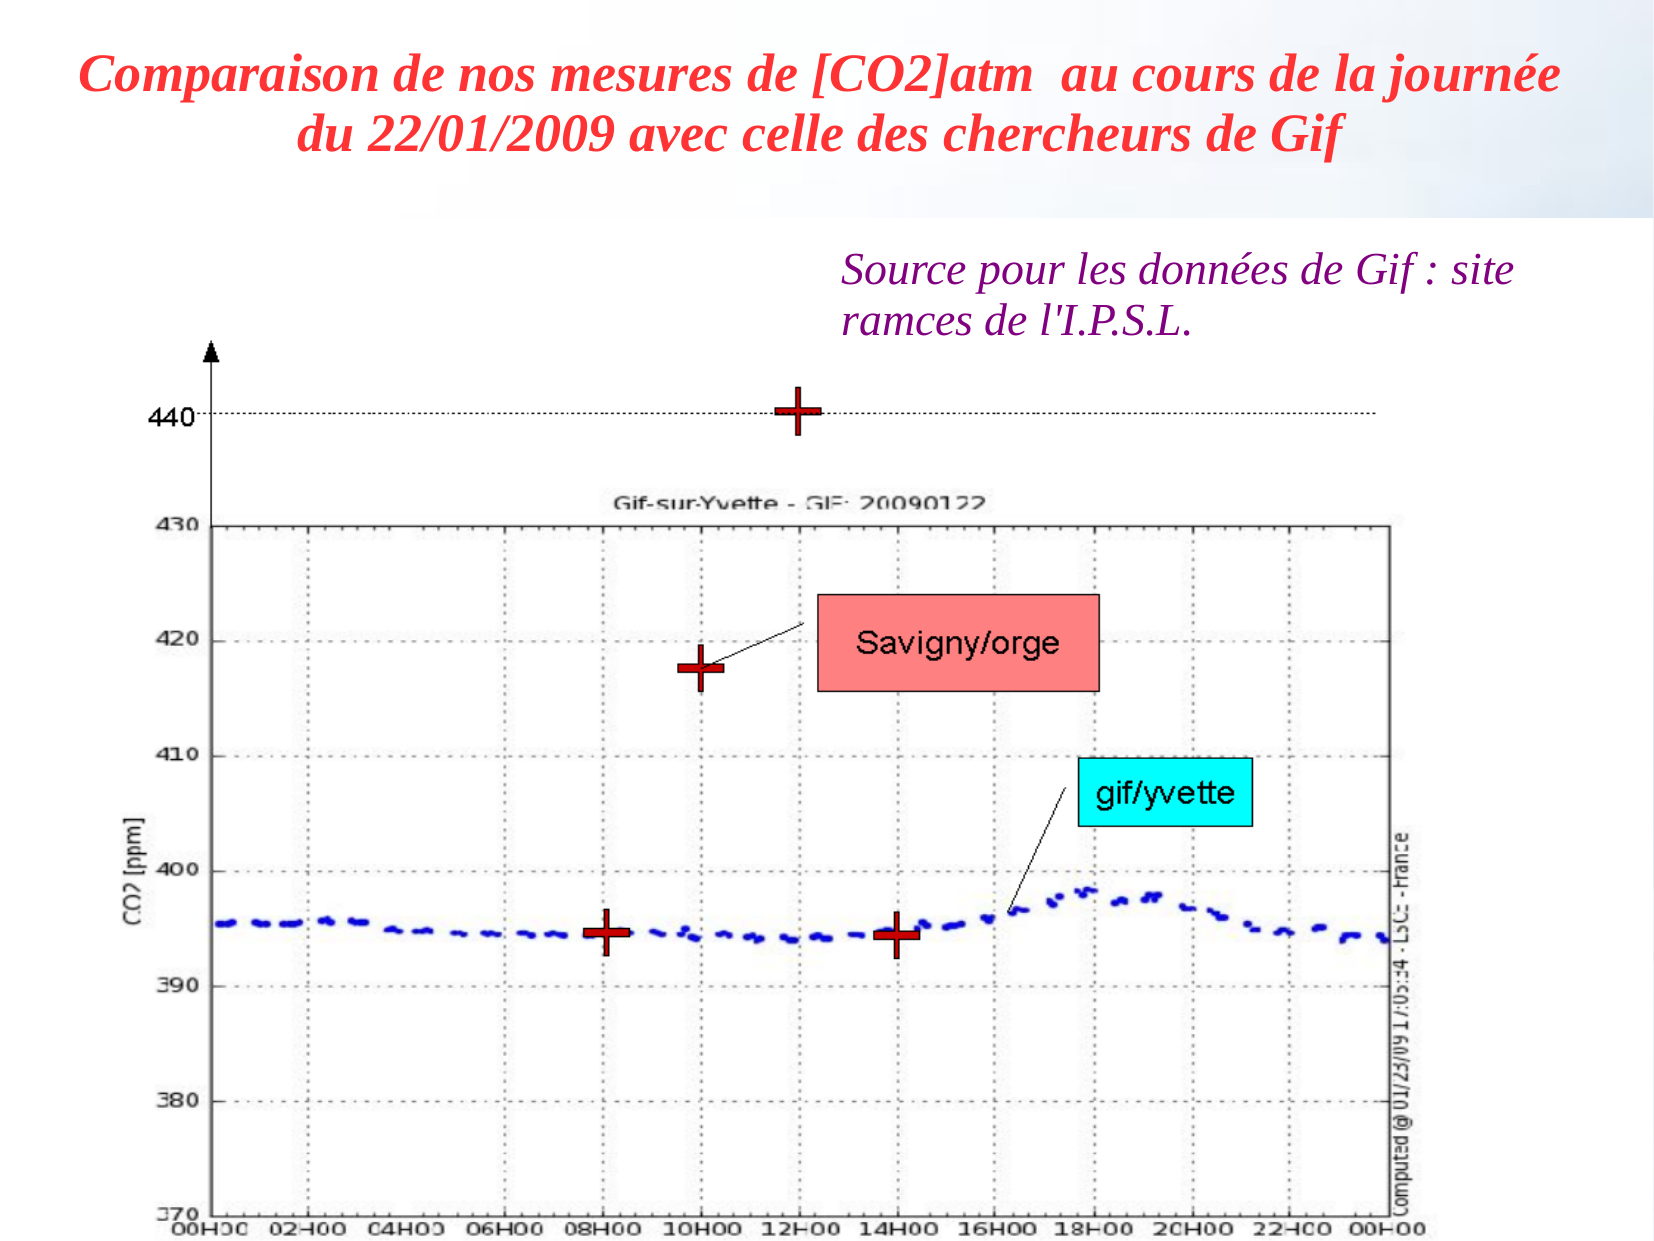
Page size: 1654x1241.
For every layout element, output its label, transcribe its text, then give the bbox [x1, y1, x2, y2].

text_box Source pour les données de Gif : site ramces de l'I.P.S.L. [826, 236, 1565, 353]
title Comparaison de nos mesures de [CO2]atm au cours de la journée du 22/01/2009 avec celle des chercheurs de Gif [76, 0, 1565, 208]
picture [0, 0, 1654, 1241]
